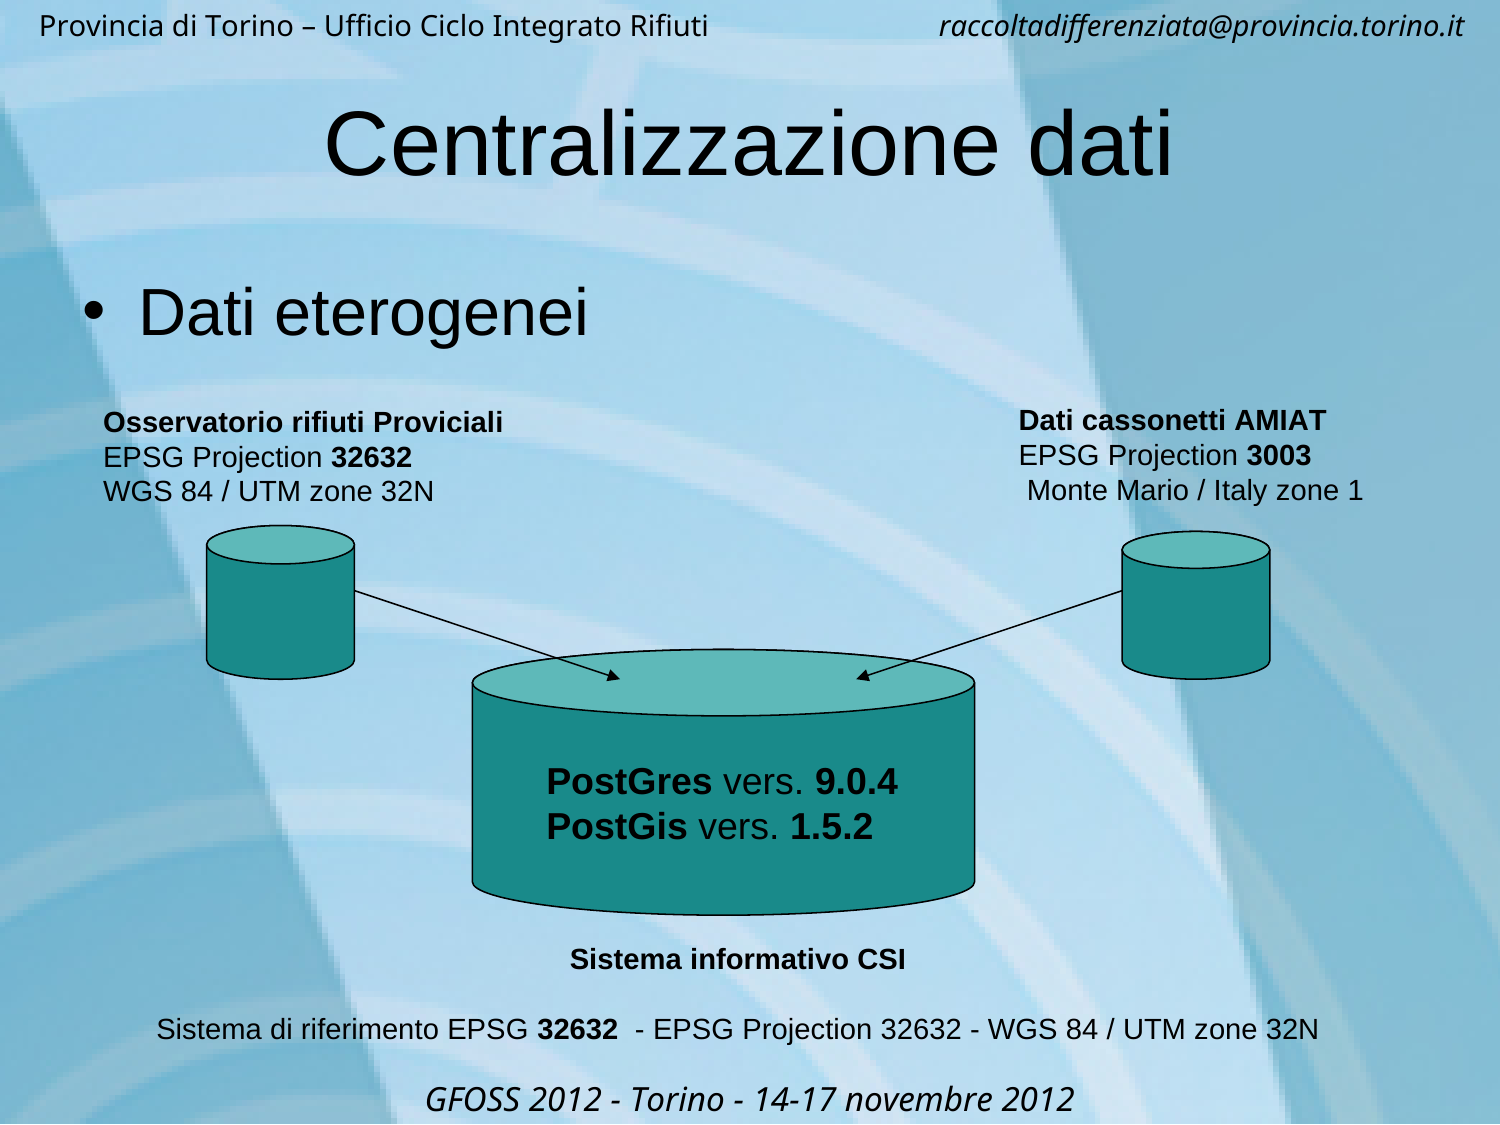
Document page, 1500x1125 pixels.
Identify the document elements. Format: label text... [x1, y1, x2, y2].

text_box [472, 685, 975, 916]
list Dati eterogenei [67, 261, 1418, 933]
text_box Sistema informativo CSI Sistema di riferimento EPSG 32632 - EPSG Projection 32632 - WGS 84 / UTM zone 32N [59, 933, 1418, 1088]
text_box Dati cassonetti AMIAT EPSG Projection 3003 Monte Mario / Italy zone 1 [1003, 394, 1418, 514]
text_box [1122, 552, 1270, 680]
text_box [206, 546, 355, 680]
title Centralizzazione dati [75, 20, 1426, 257]
text_box PostGres vers. 9.0.4 PostGis vers. 1.5.2 [531, 750, 945, 869]
text_box Osservatorio rifiuti Proviciali EPSG Projection 32632 WGS 84 / UTM zone 32N [88, 395, 532, 516]
